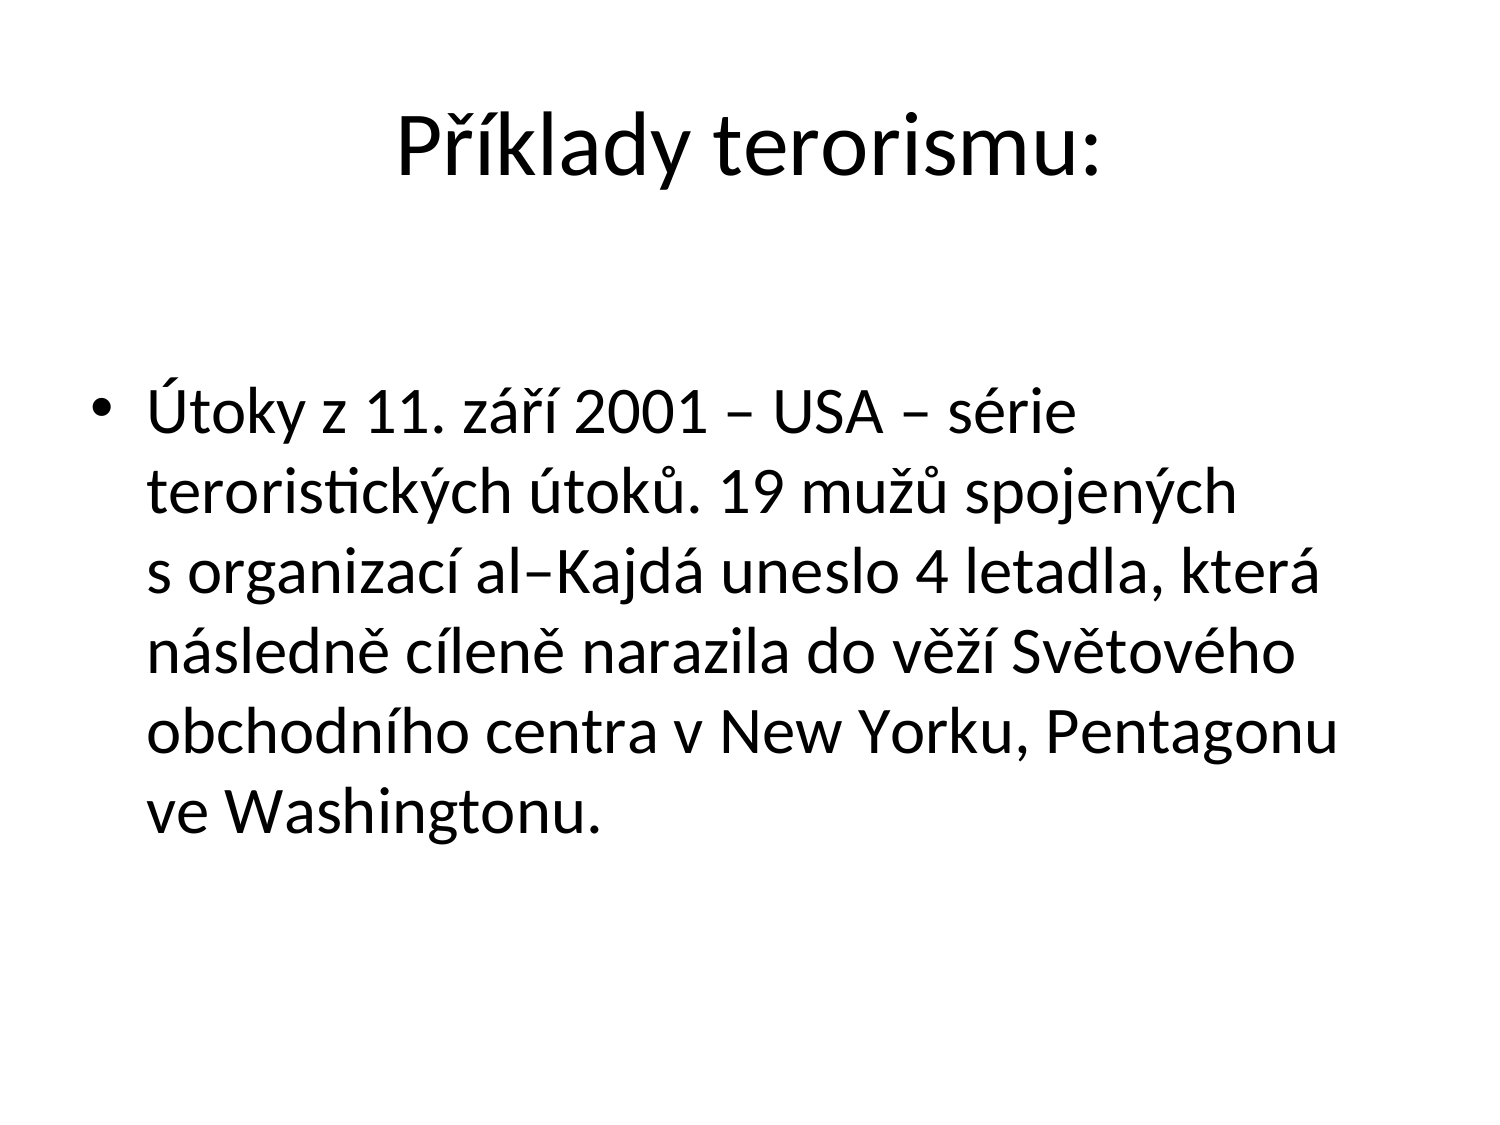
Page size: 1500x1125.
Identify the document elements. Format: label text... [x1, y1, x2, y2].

list Útoky z 11. září 2001 – USA – série teroristických útoků. 19 mužů spojených s organizací al–Kajdá uneslo 4 letadla, která následně cíleně narazila do věží Světového obchodního centra v New Yorku, Pentagonu ve Washingtonu. [75, 262, 1426, 1048]
title Příklady terorismu: [75, 45, 1426, 233]
